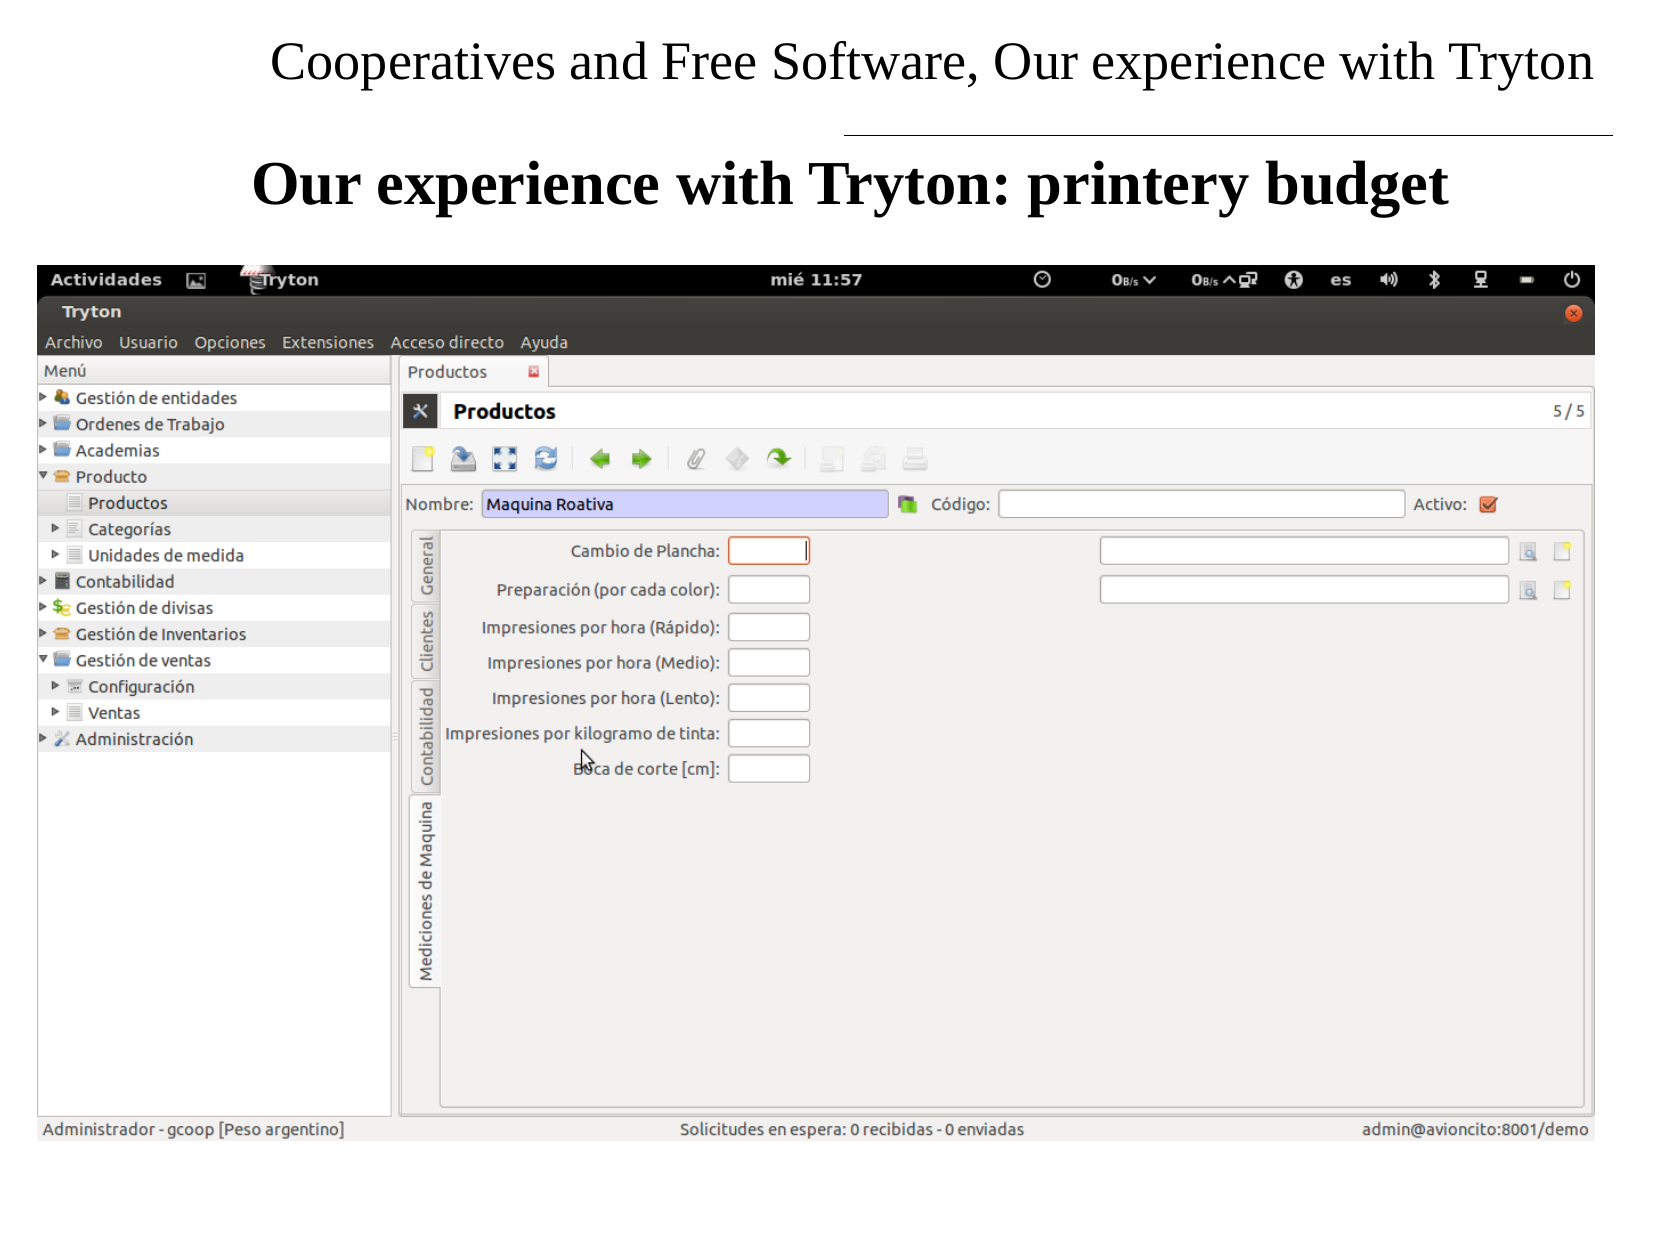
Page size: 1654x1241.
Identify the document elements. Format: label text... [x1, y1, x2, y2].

text_box Cooperatives and Free Software, Our experience with Tryton [242, 23, 1625, 104]
picture [37, 265, 1595, 1141]
text_box Our experience with Tryton: printery budget [236, 141, 1506, 239]
